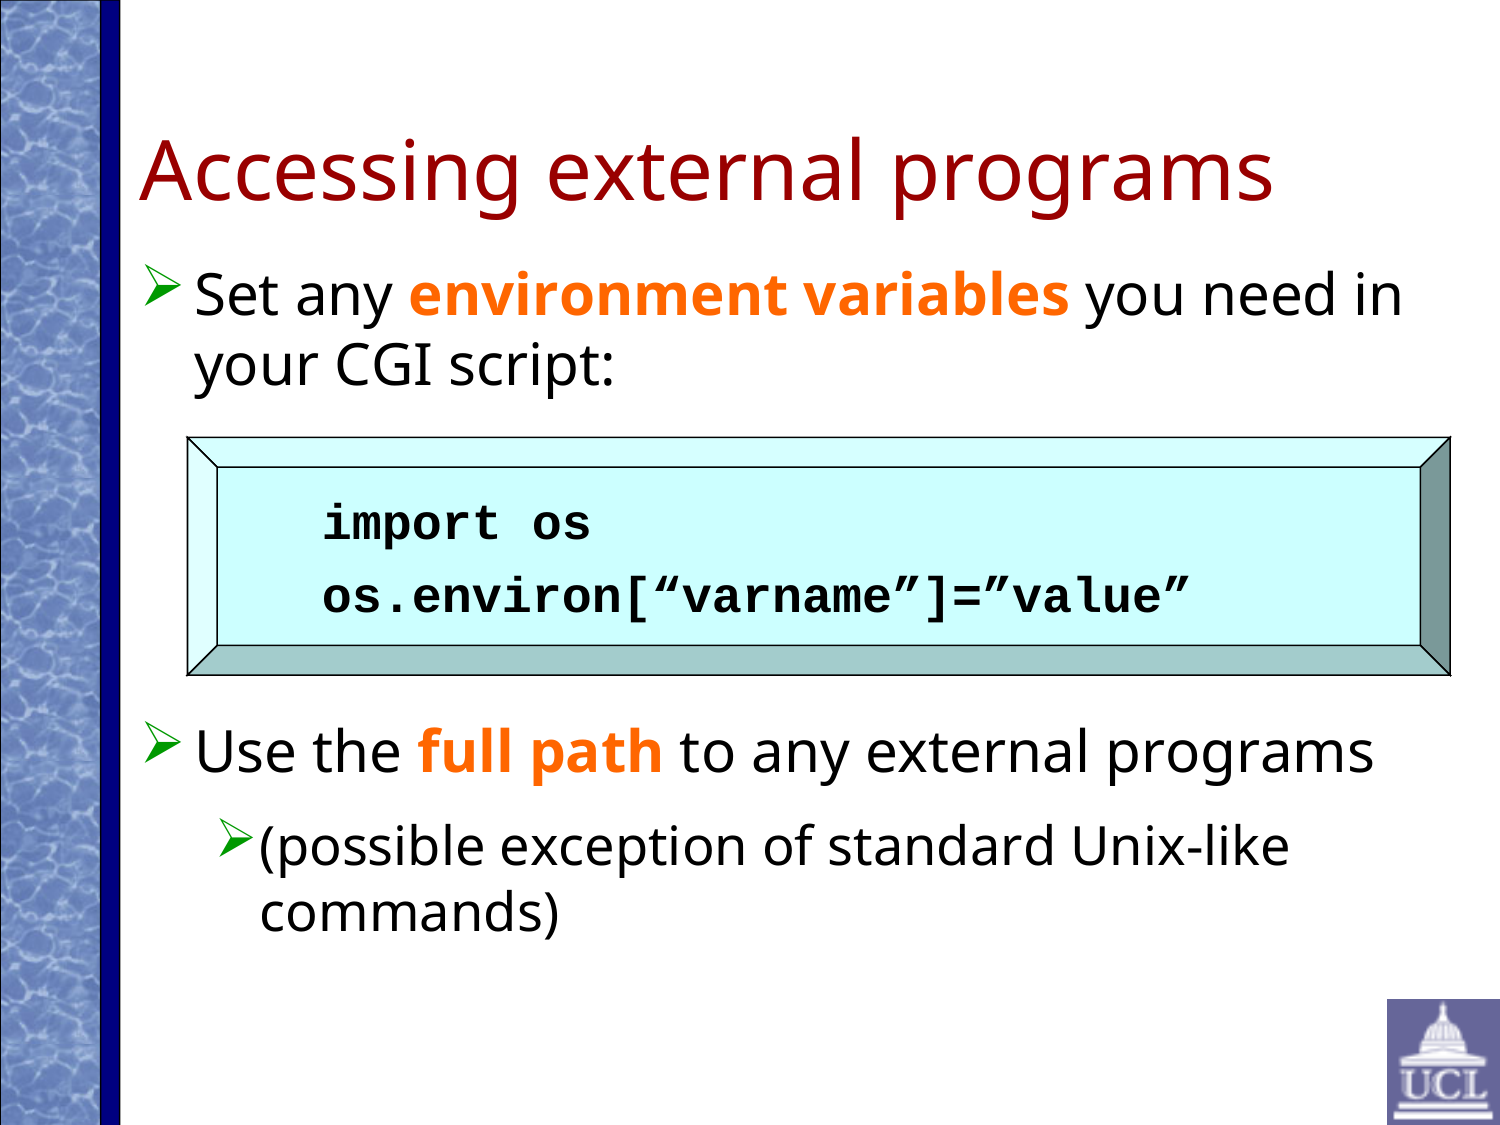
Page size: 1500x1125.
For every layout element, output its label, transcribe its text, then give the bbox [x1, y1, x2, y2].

picture [1387, 999, 1500, 1125]
list Set any environment variables you need in your CGI script: Use the full path to any external programs (possible exception of standard Unix-like commands) [125, 249, 1476, 1088]
picture [1, 1, 99, 1125]
text_box import os os.environ[“varname”]=”value” [218, 468, 1420, 645]
title Accessing external programs [124, 37, 1500, 225]
